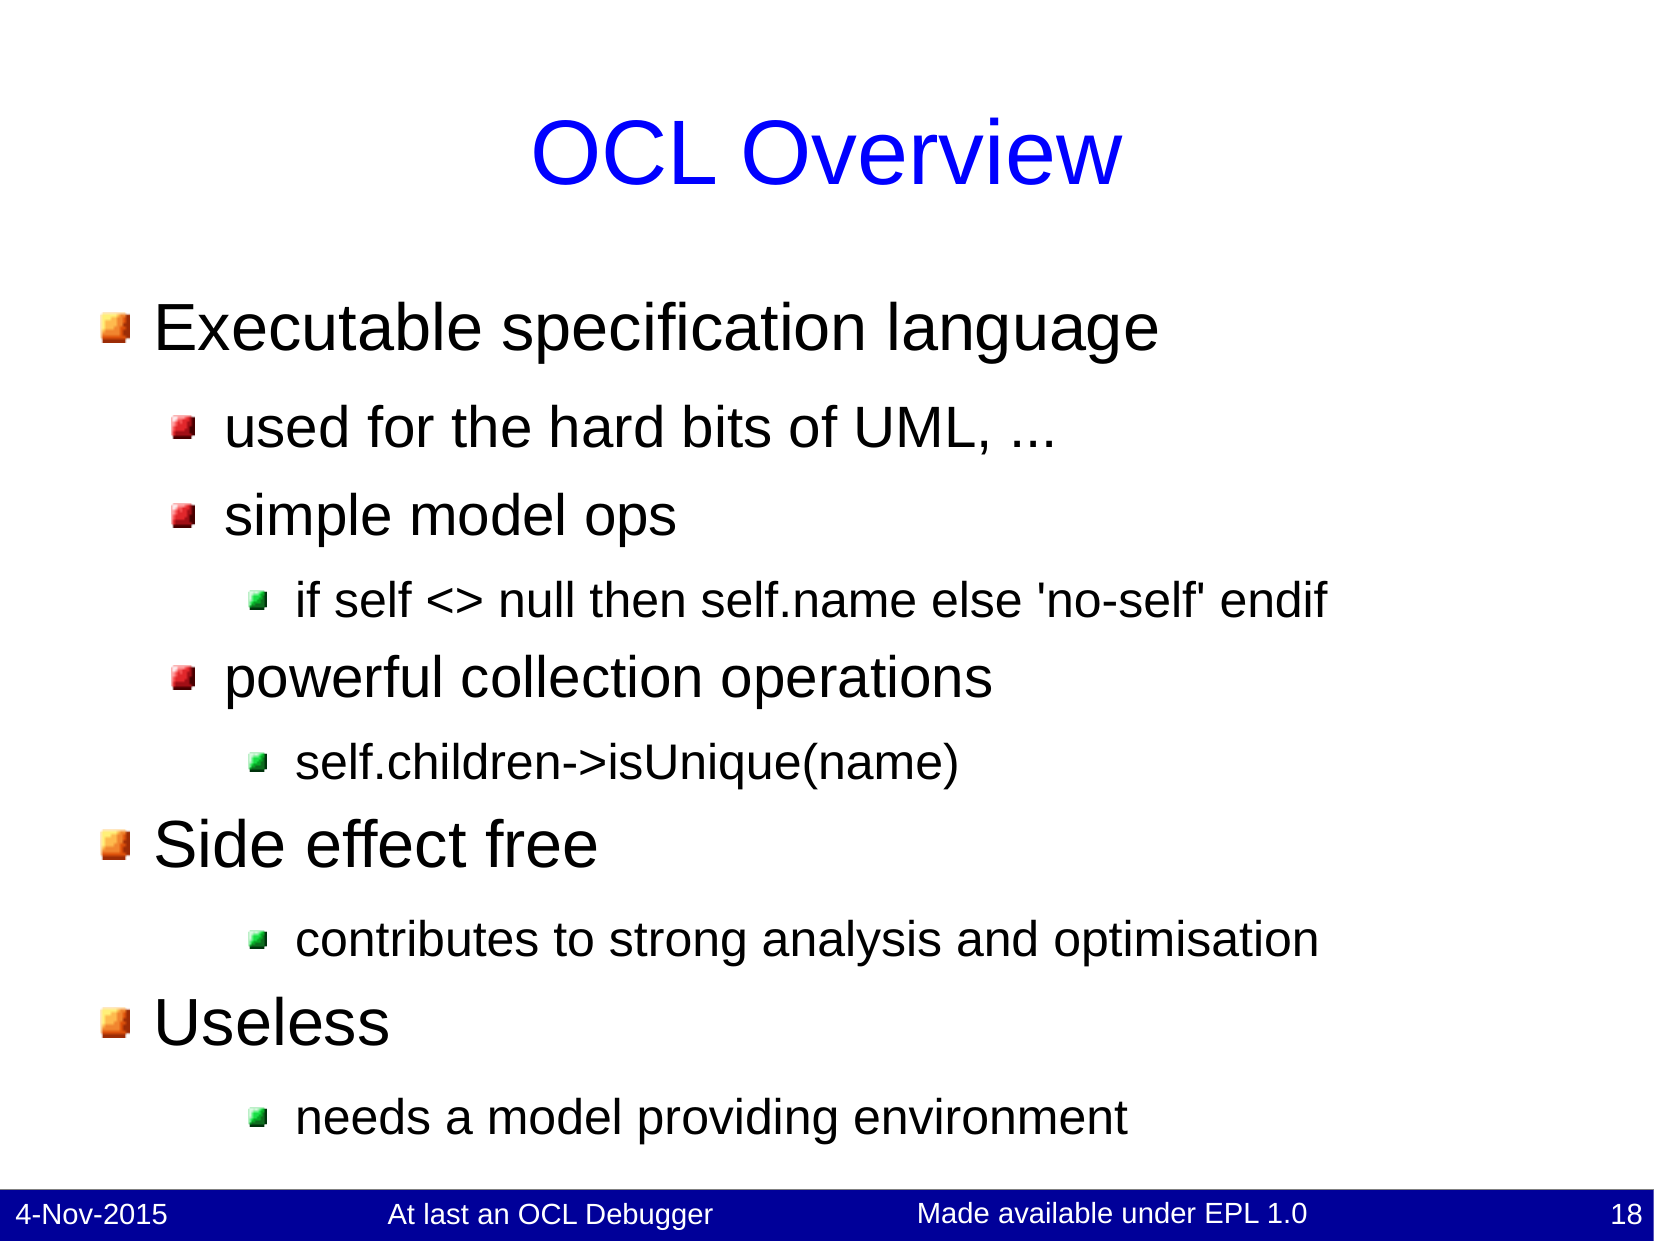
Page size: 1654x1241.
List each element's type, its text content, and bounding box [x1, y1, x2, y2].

title OCL Overview [82, 49, 1571, 257]
list Executable specification language used for the hard bits of UML, ... simple model ops if self <> null then self.name else 'no-self' endif powerful collection operations self.children->isUnique(name) Side effect free contributes to strong analysis and optimisation Useless needs a model providing environment [82, 290, 1571, 1145]
